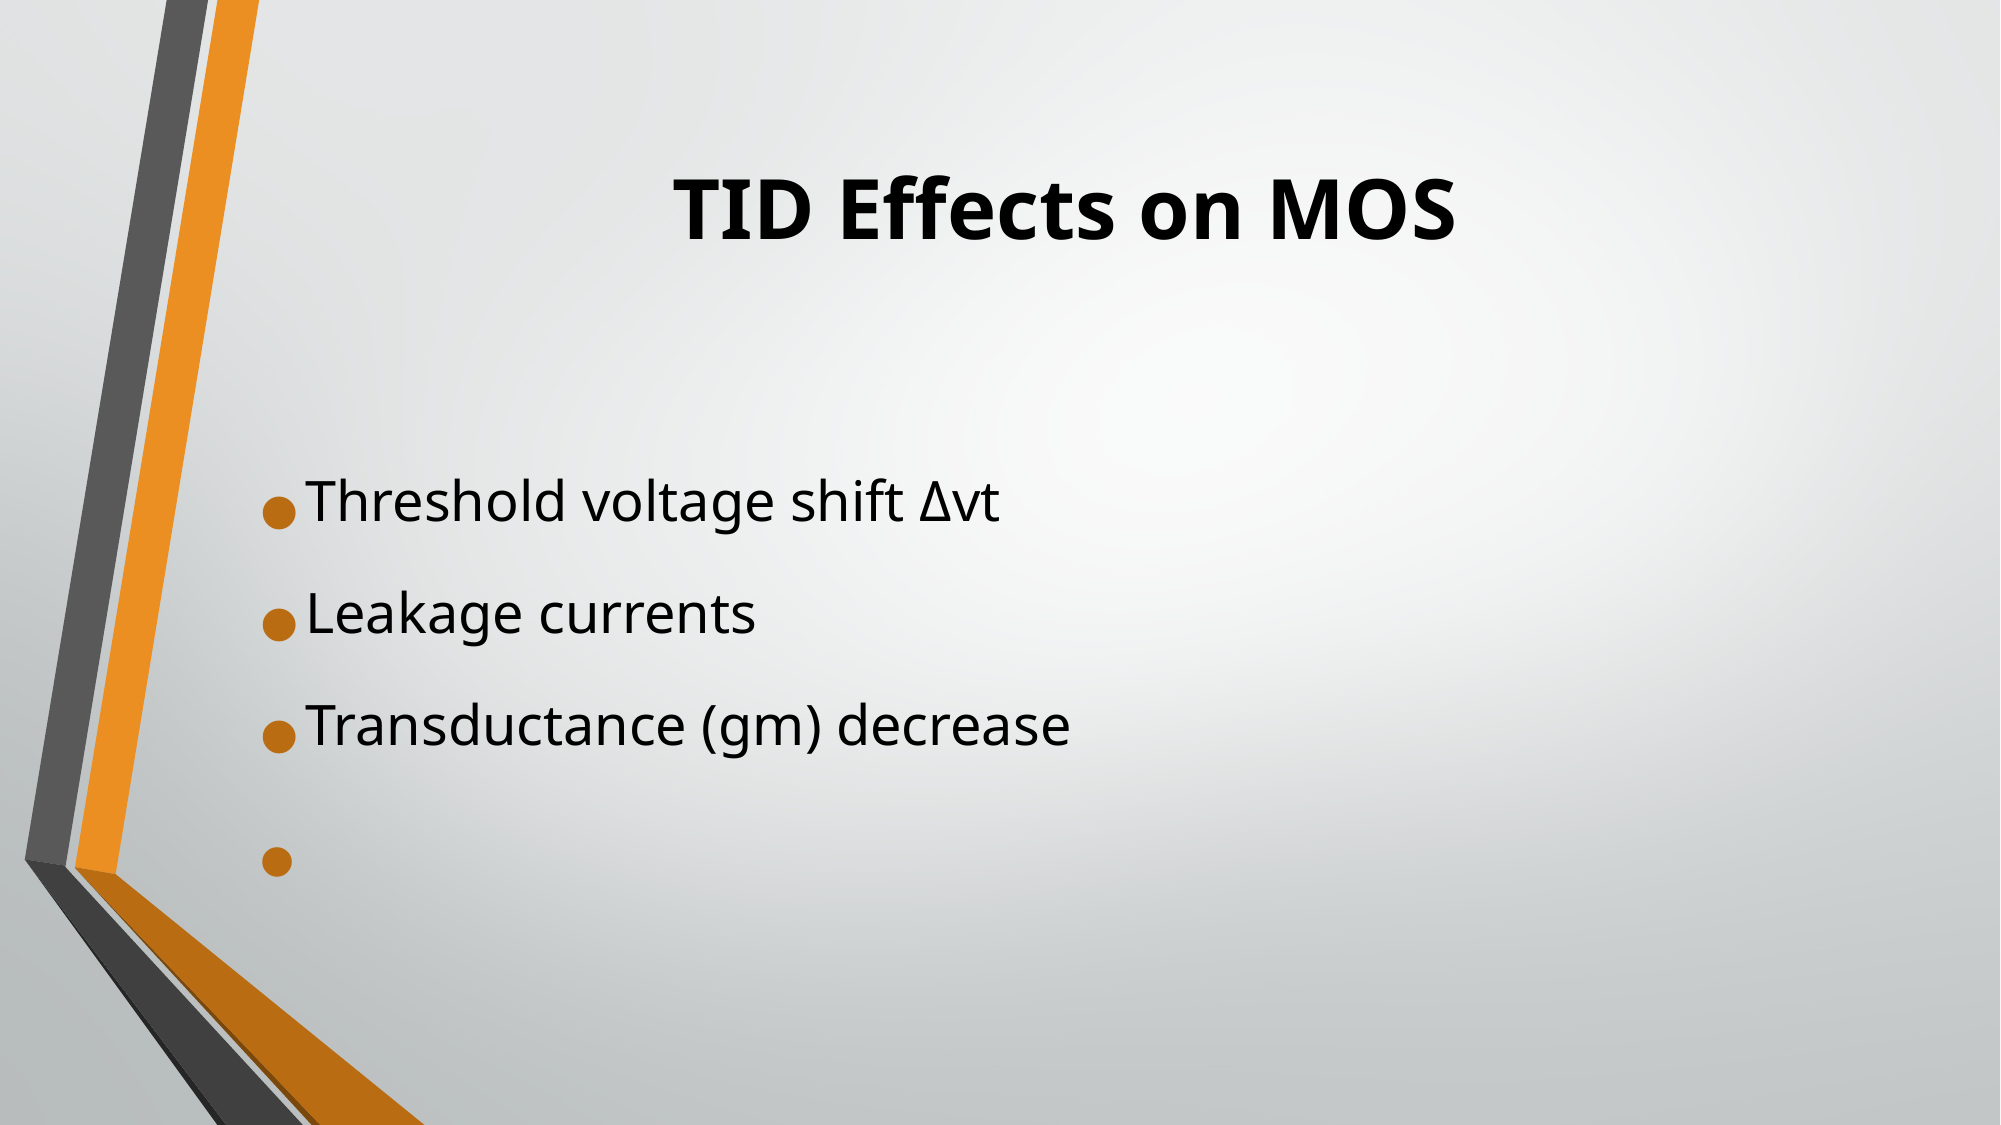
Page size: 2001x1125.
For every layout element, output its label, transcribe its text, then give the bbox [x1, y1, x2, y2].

list Threshold voltage shift Δvt Leakage currents Transductance (gm) decrease [243, 437, 1887, 950]
title TID Effects on MOS [243, 112, 1887, 400]
